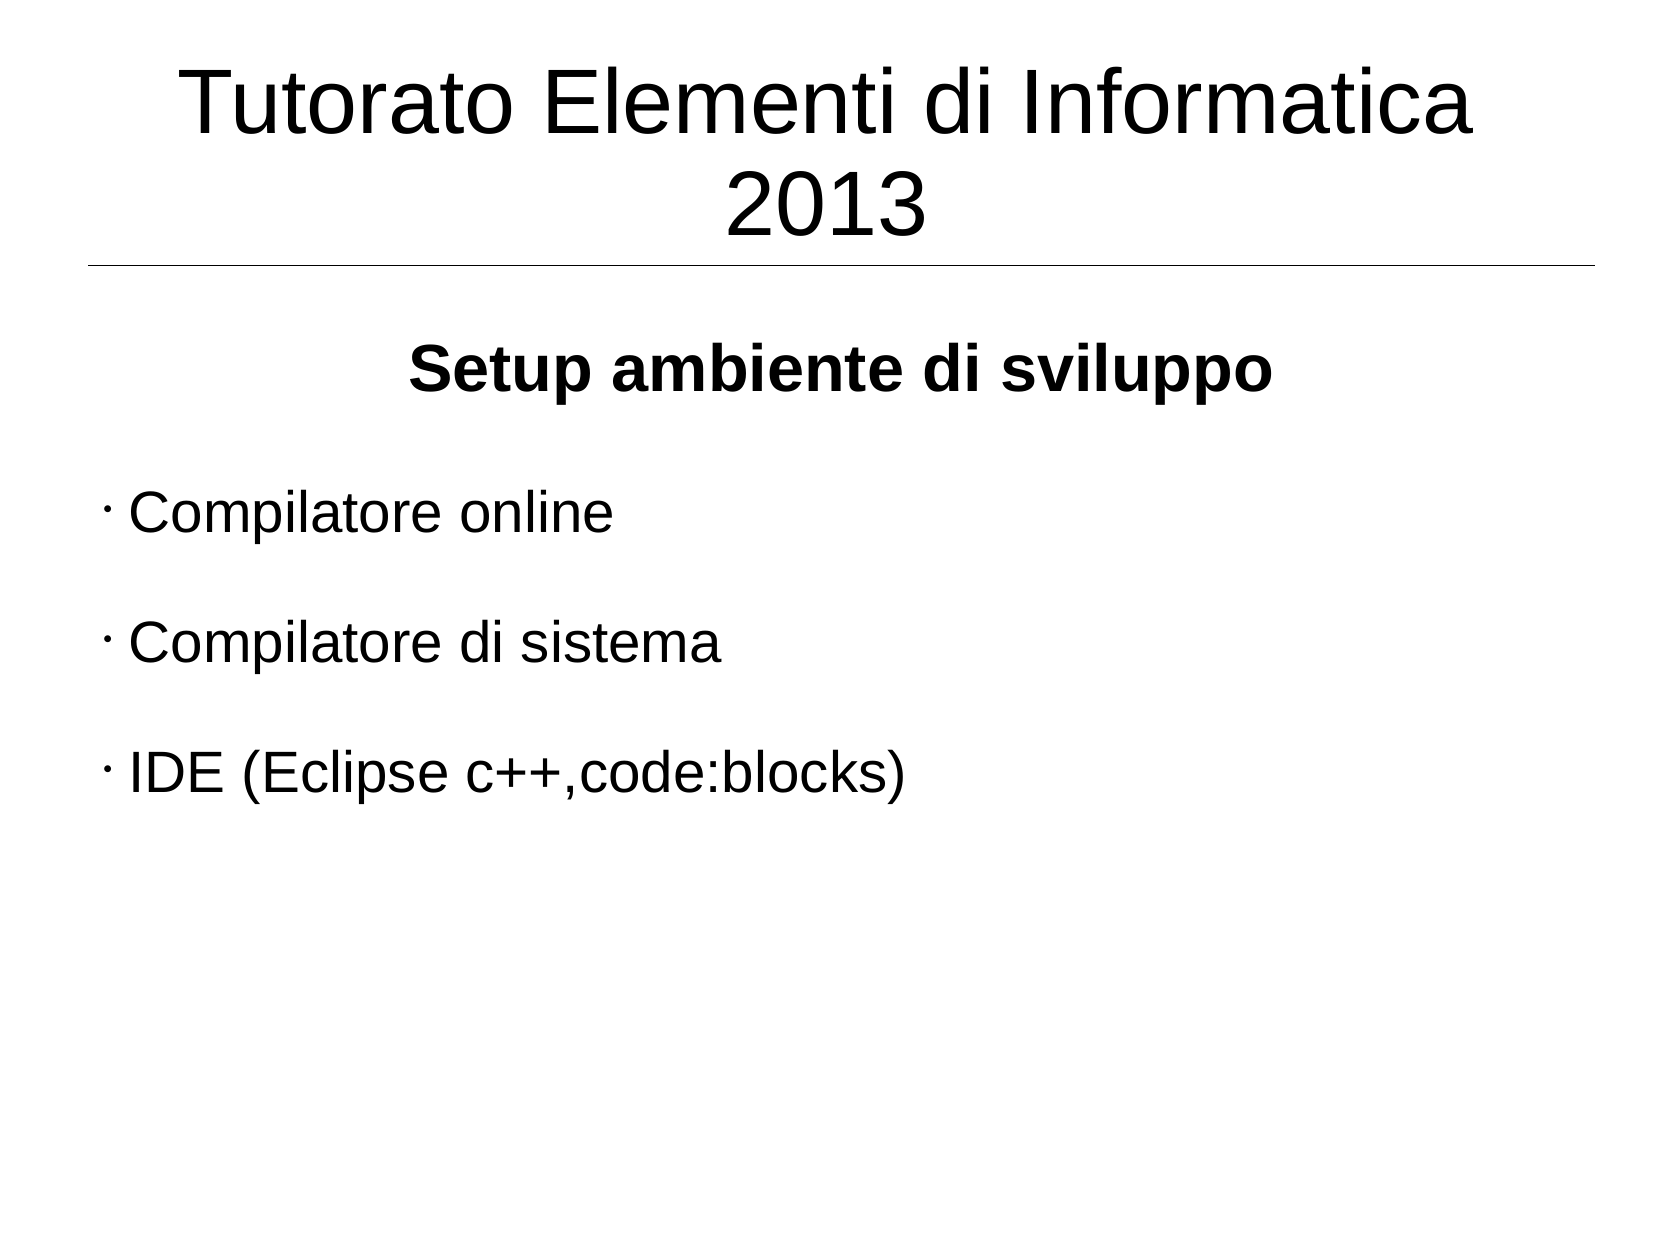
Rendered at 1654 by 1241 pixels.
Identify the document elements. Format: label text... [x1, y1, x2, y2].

text_box Setup ambiente di sviluppo [88, 323, 1595, 414]
title Tutorato Elementi di Informatica 2013 [82, 49, 1571, 257]
text_box Compilatore online Compilatore di sistema IDE (Eclipse c++,code:blocks) [88, 472, 1595, 1004]
subtitle [76, 295, 1565, 1123]
